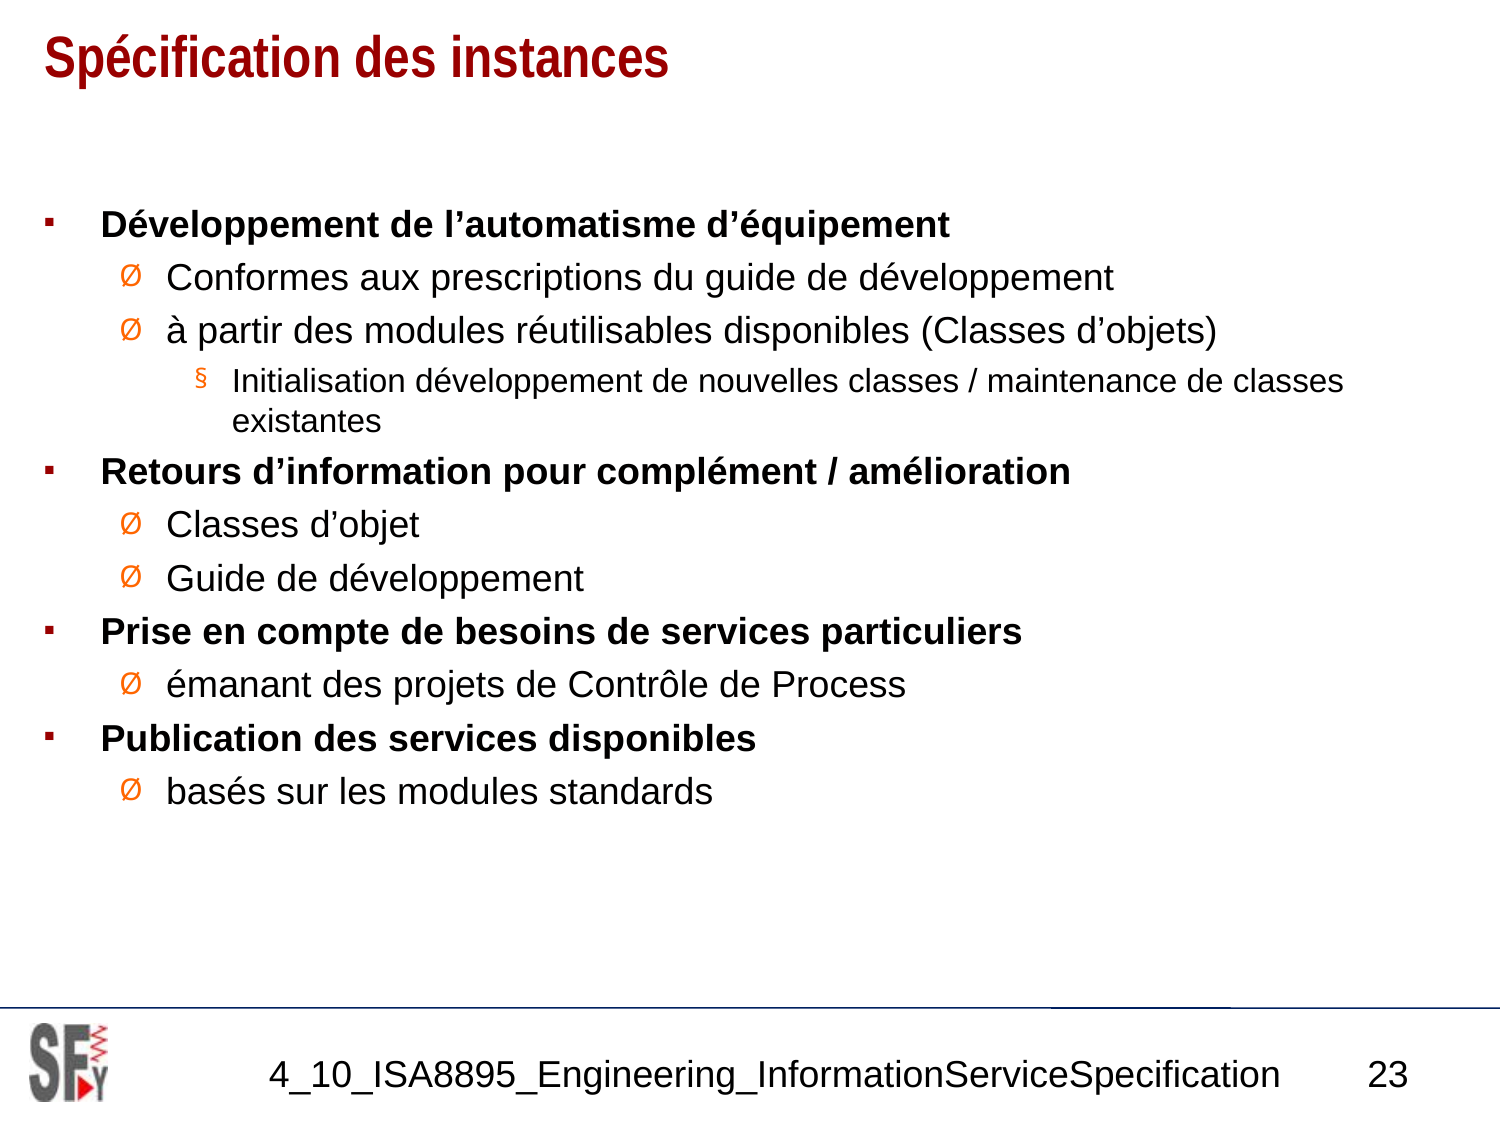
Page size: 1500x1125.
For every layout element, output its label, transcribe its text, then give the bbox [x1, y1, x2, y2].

slide_number <numéro> [1352, 1034, 1490, 1103]
list Développement de l’automatisme d’équipement Conformes aux prescriptions du guide de développement à partir des modules réutilisables disponibles (Classes d’objets) Initialisation développement de nouvelles classes / maintenance de classes existantes Retours d’information pour complément / amélioration Classes d’objet Guide de développement Prise en compte de besoins de services particuliers émanant des projets de Contrôle de Process Publication des services disponibles basés sur les modules standards [29, 184, 1471, 988]
picture [29, 1023, 108, 1102]
title Spécification des instances [29, 12, 1471, 138]
footer 4_10_ISA8895_Engineering_InformationServiceSpecification [253, 1034, 1336, 1103]
